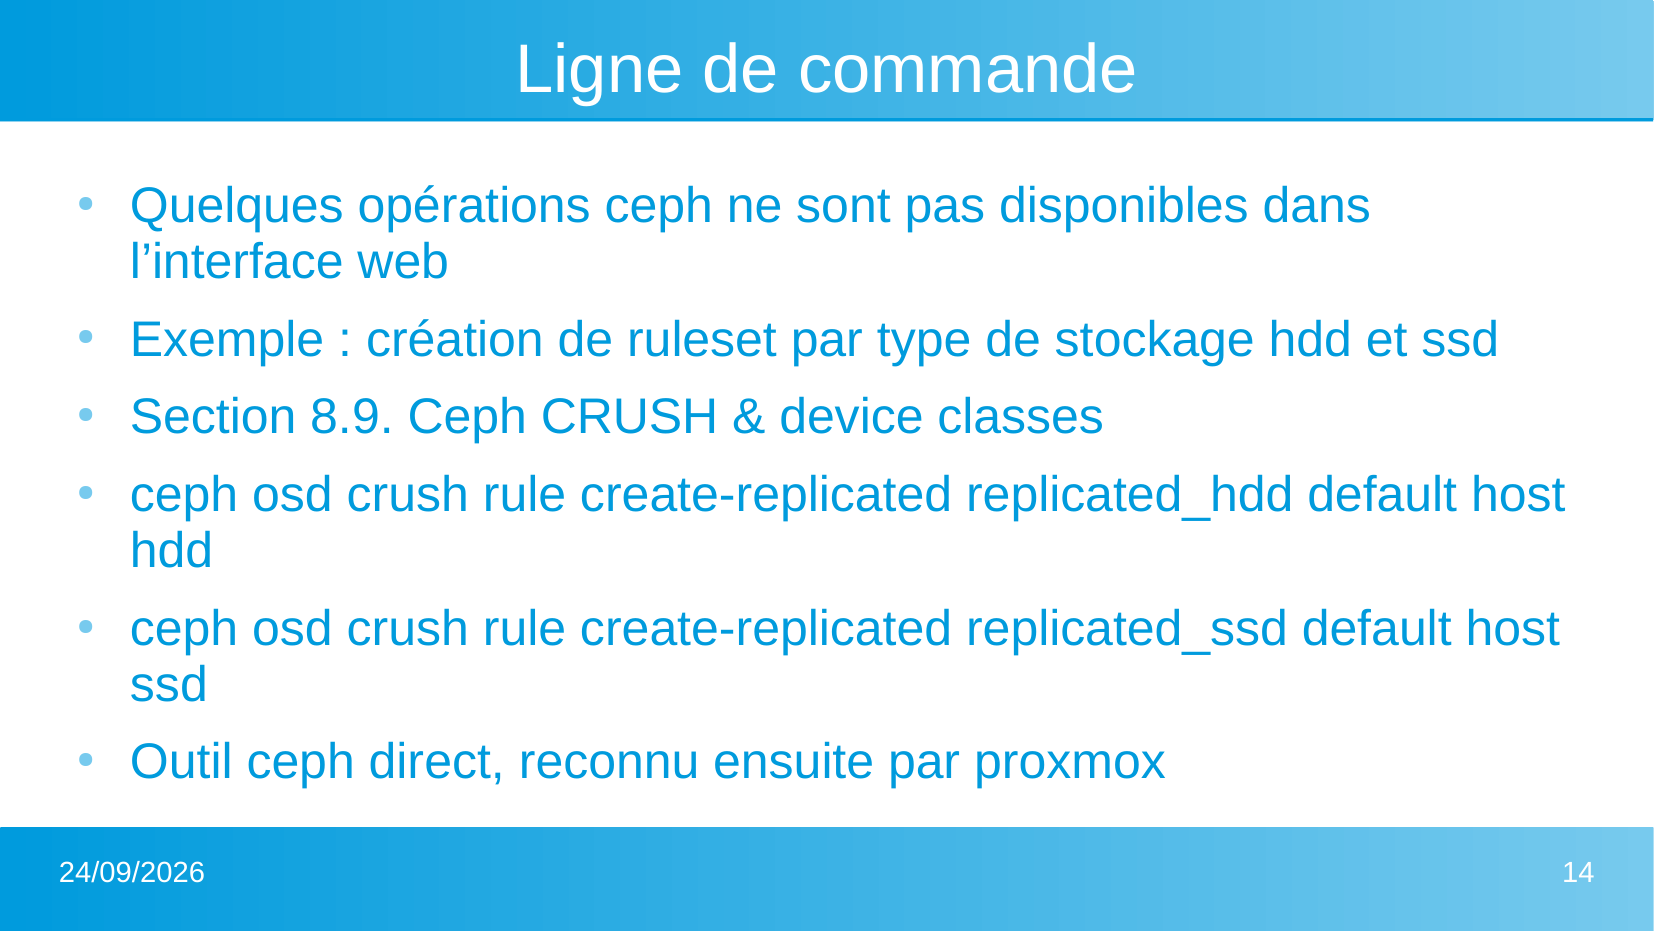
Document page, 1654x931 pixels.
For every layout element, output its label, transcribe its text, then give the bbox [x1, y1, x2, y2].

title Ligne de commande [59, 29, 1595, 108]
list Quelques opérations ceph ne sont pas disponibles dans l’interface web Exemple : création de ruleset par type de stockage hdd et ssd Section 8.9. Ceph CRUSH & device classes ceph osd crush rule create-replicated replicated_hdd default host hdd ceph osd crush rule create-replicated replicated_ssd default host ssd Outil ceph direct, reconnu ensuite par proxmox [59, 177, 1595, 768]
